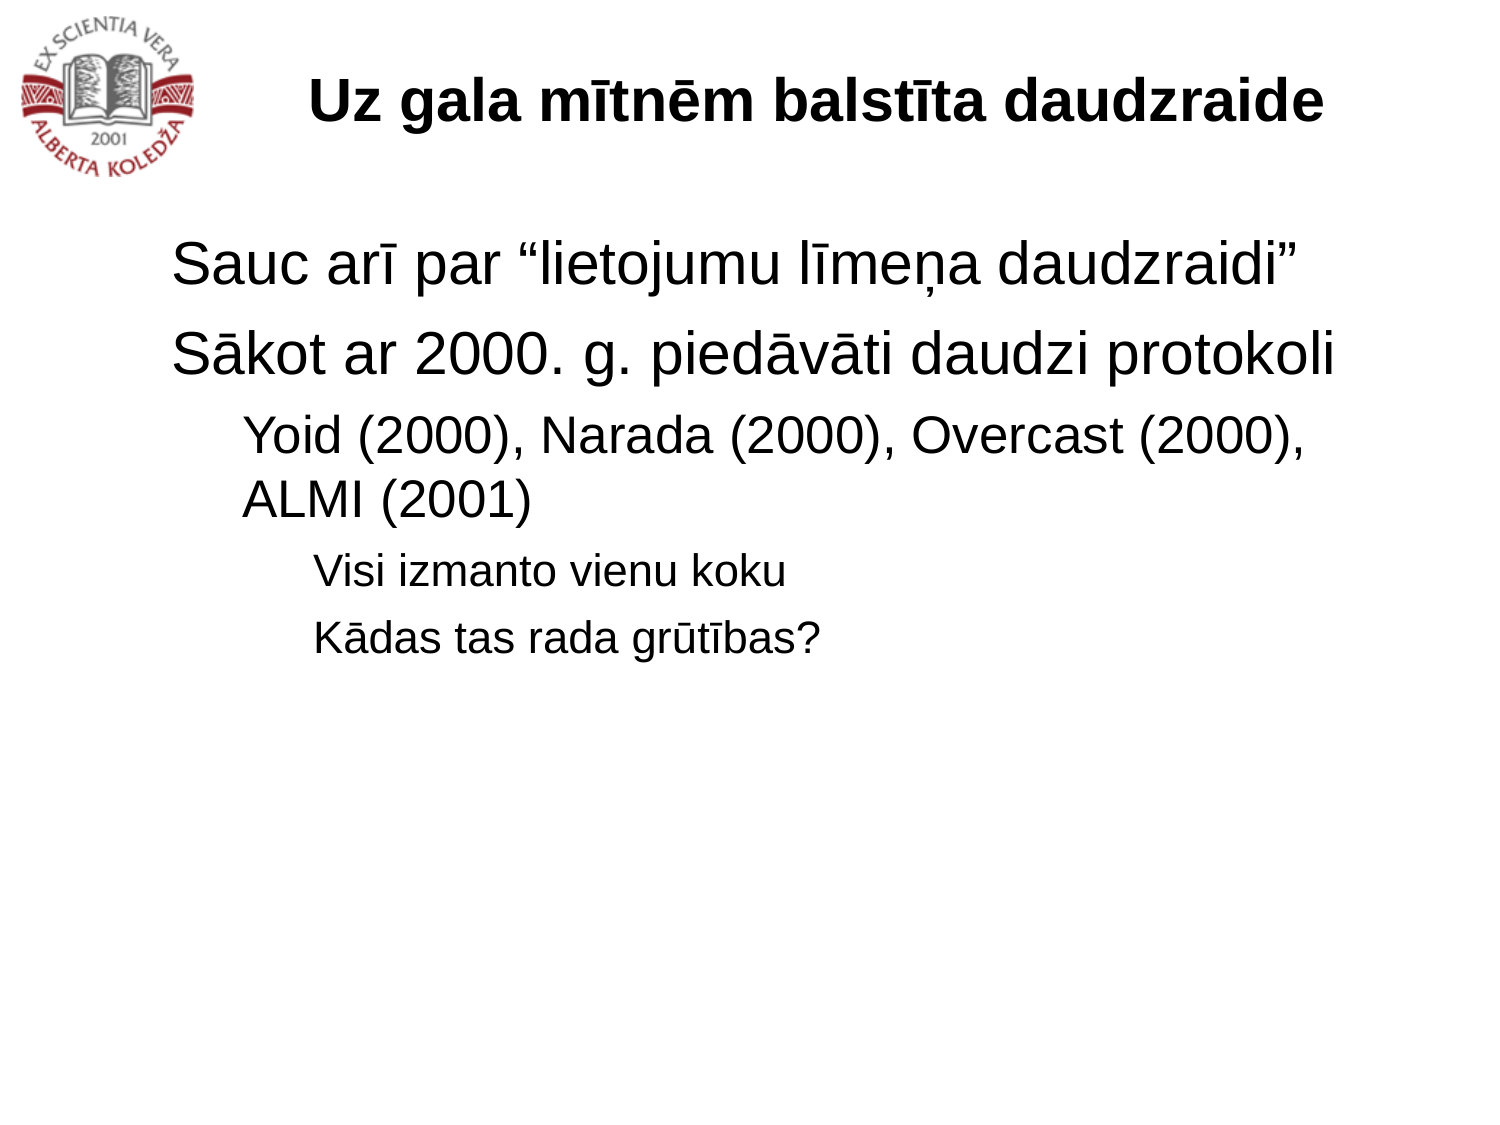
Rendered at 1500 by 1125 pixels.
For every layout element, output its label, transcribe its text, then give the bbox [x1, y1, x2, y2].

list Sauc arī par “lietojumu līmeņa daudzraidi” Sākot ar 2000. g. piedāvāti daudzi protokoli Yoid (2000), Narada (2000), Overcast (2000), ALMI (2001) Visi izmanto vienu koku Kādas tas rada grūtības? [85, 216, 1436, 1035]
picture [21, 16, 194, 177]
title Uz gala mītnēm balstīta daudzraide [187, 44, 1425, 150]
